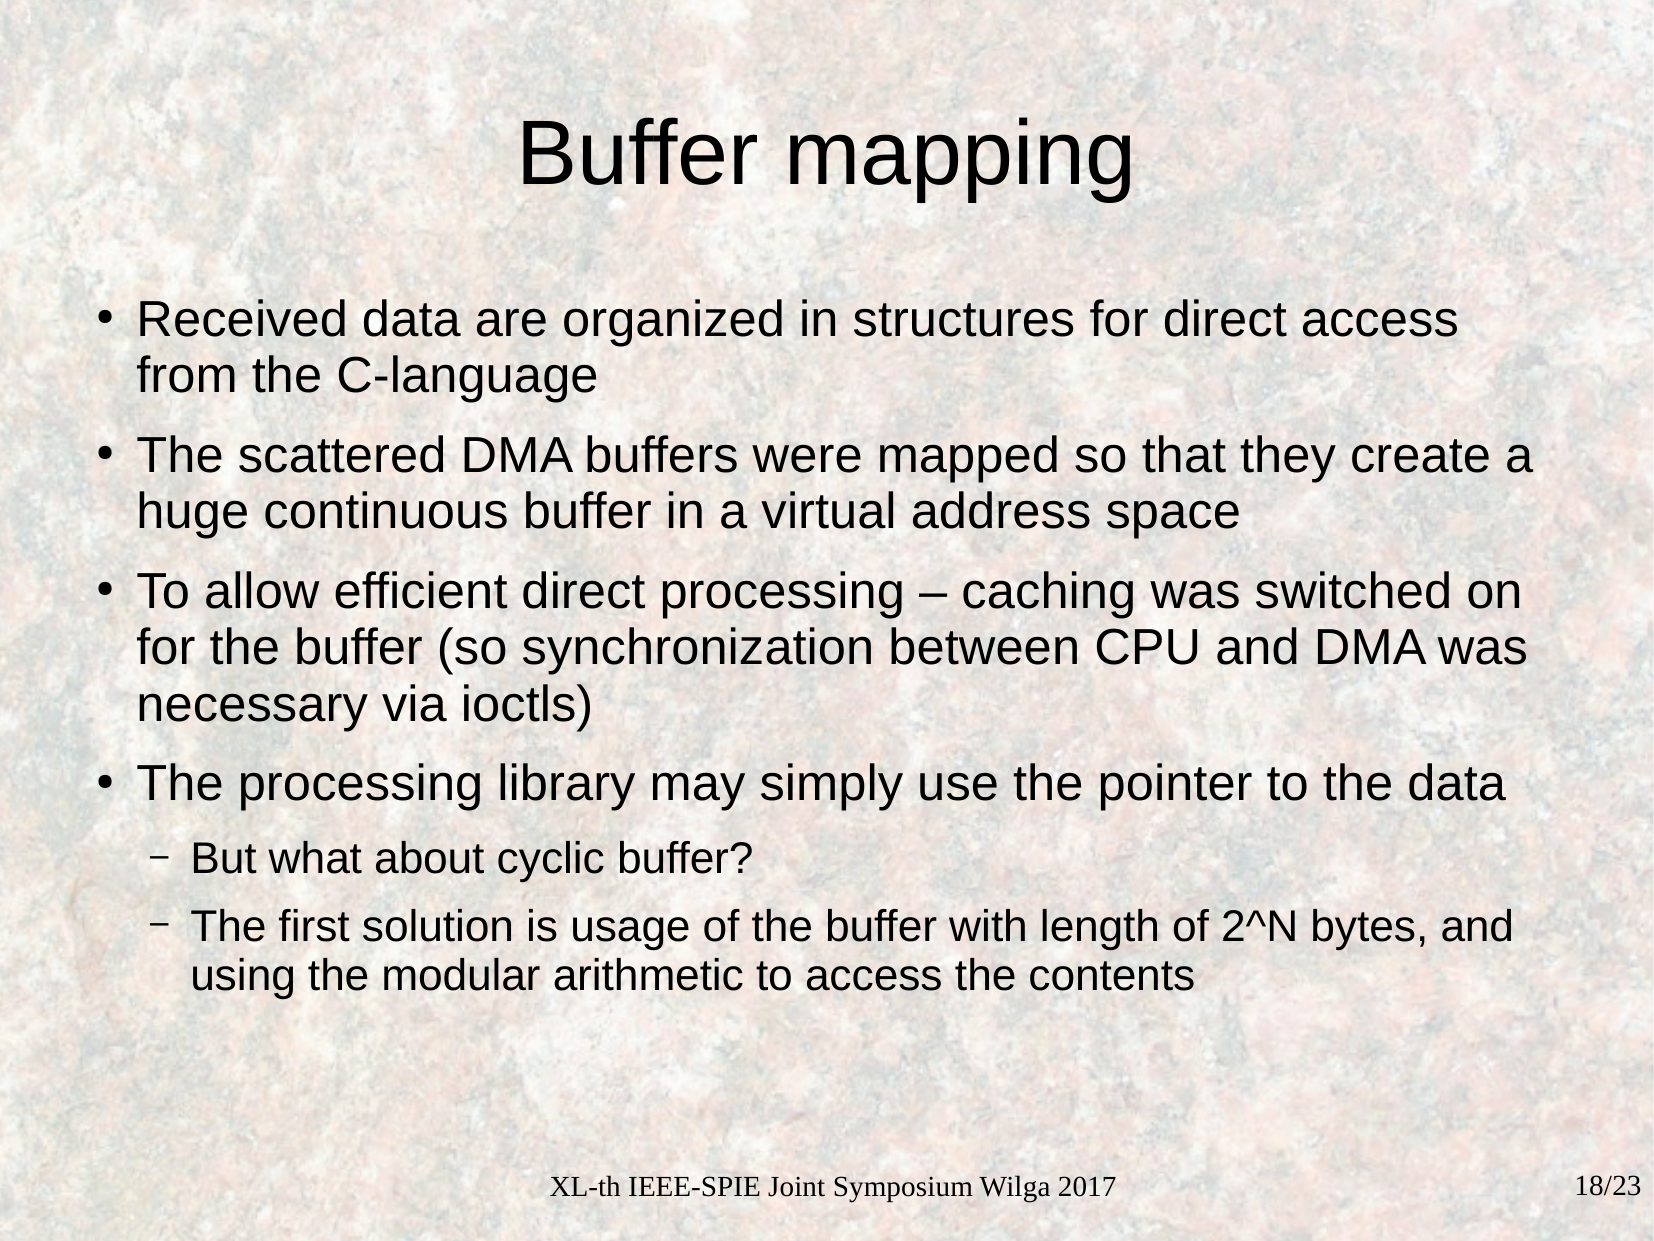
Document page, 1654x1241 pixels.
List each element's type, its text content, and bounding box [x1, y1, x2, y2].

list Received data are organized in structures for direct access from the C-language The scattered DMA buffers were mapped so that they create a huge continuous buffer in a virtual address space To allow efficient direct processing – caching was switched on for the buffer (so synchronization between CPU and DMA was necessary via ioctls) The processing library may simply use the pointer to the data But what about cyclic buffer? The first solution is usage of the buffer with length of 2^N bytes, and using the modular arithmetic to access the contents [82, 290, 1571, 1010]
picture [0, 0, 1654, 1241]
title Buffer mapping [82, 49, 1571, 257]
